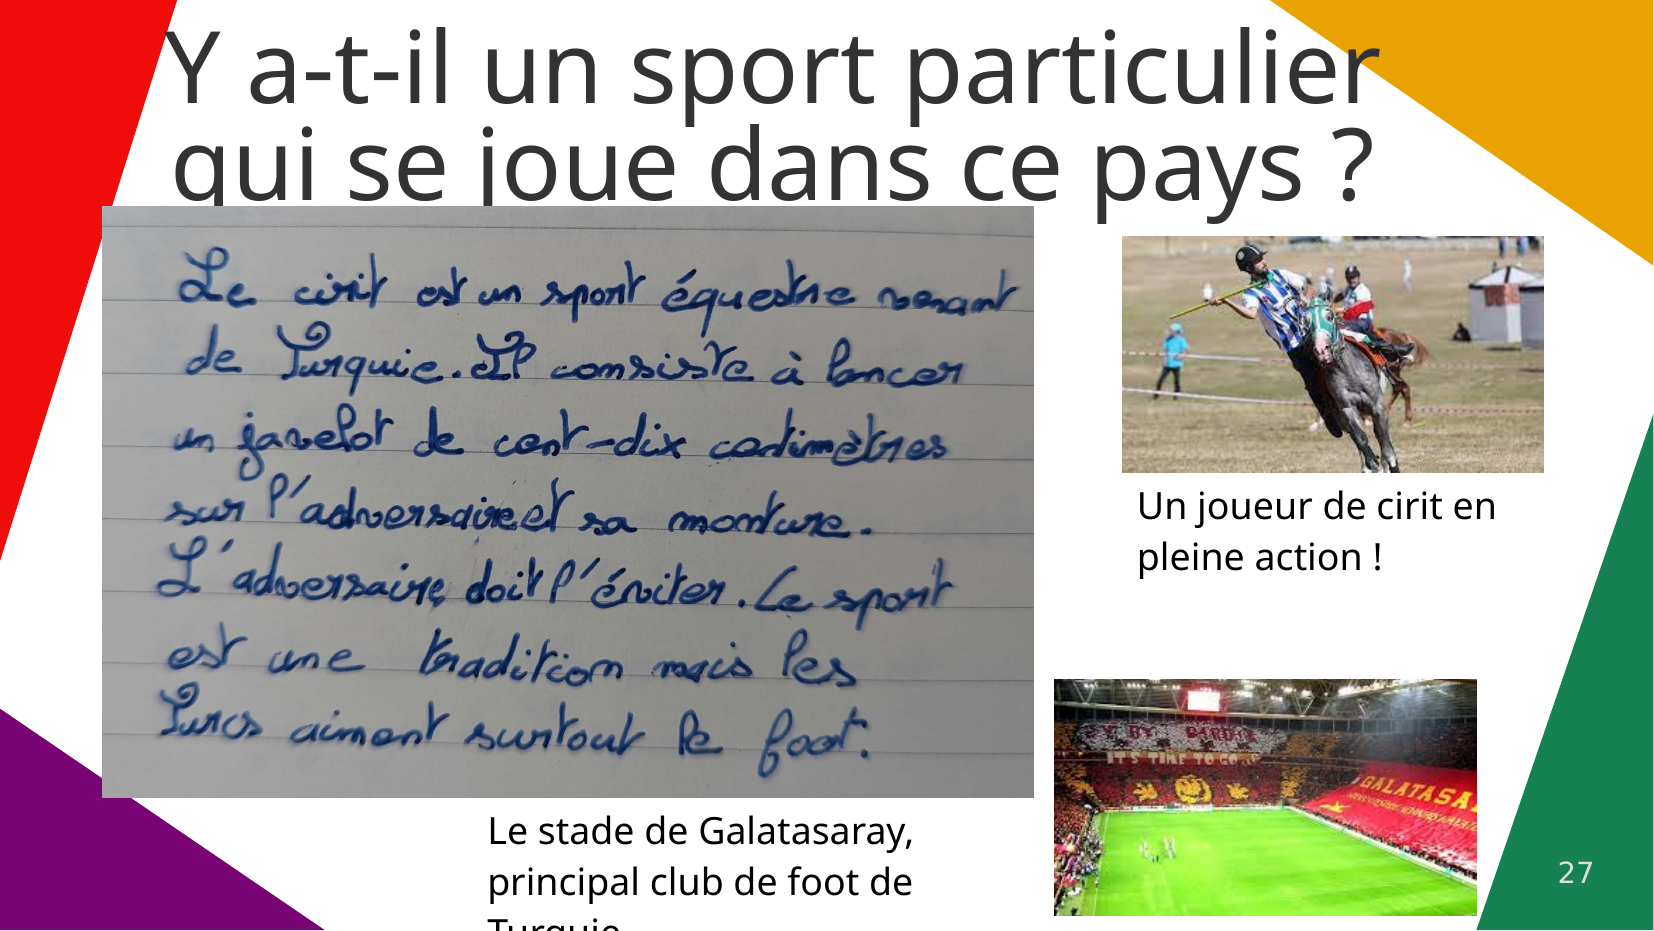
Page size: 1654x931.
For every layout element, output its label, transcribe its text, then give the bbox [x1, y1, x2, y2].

picture [102, 206, 1034, 798]
text_box Le stade de Galatasaray, principal club de foot de Turquie [472, 797, 1063, 931]
text_box Un joueur de cirit en pleine action ! [1122, 472, 1595, 591]
picture [1122, 236, 1544, 472]
title Y a-t-il un sport particulier qui se joue dans ce pays ? [124, 0, 1424, 266]
picture [1054, 679, 1477, 916]
